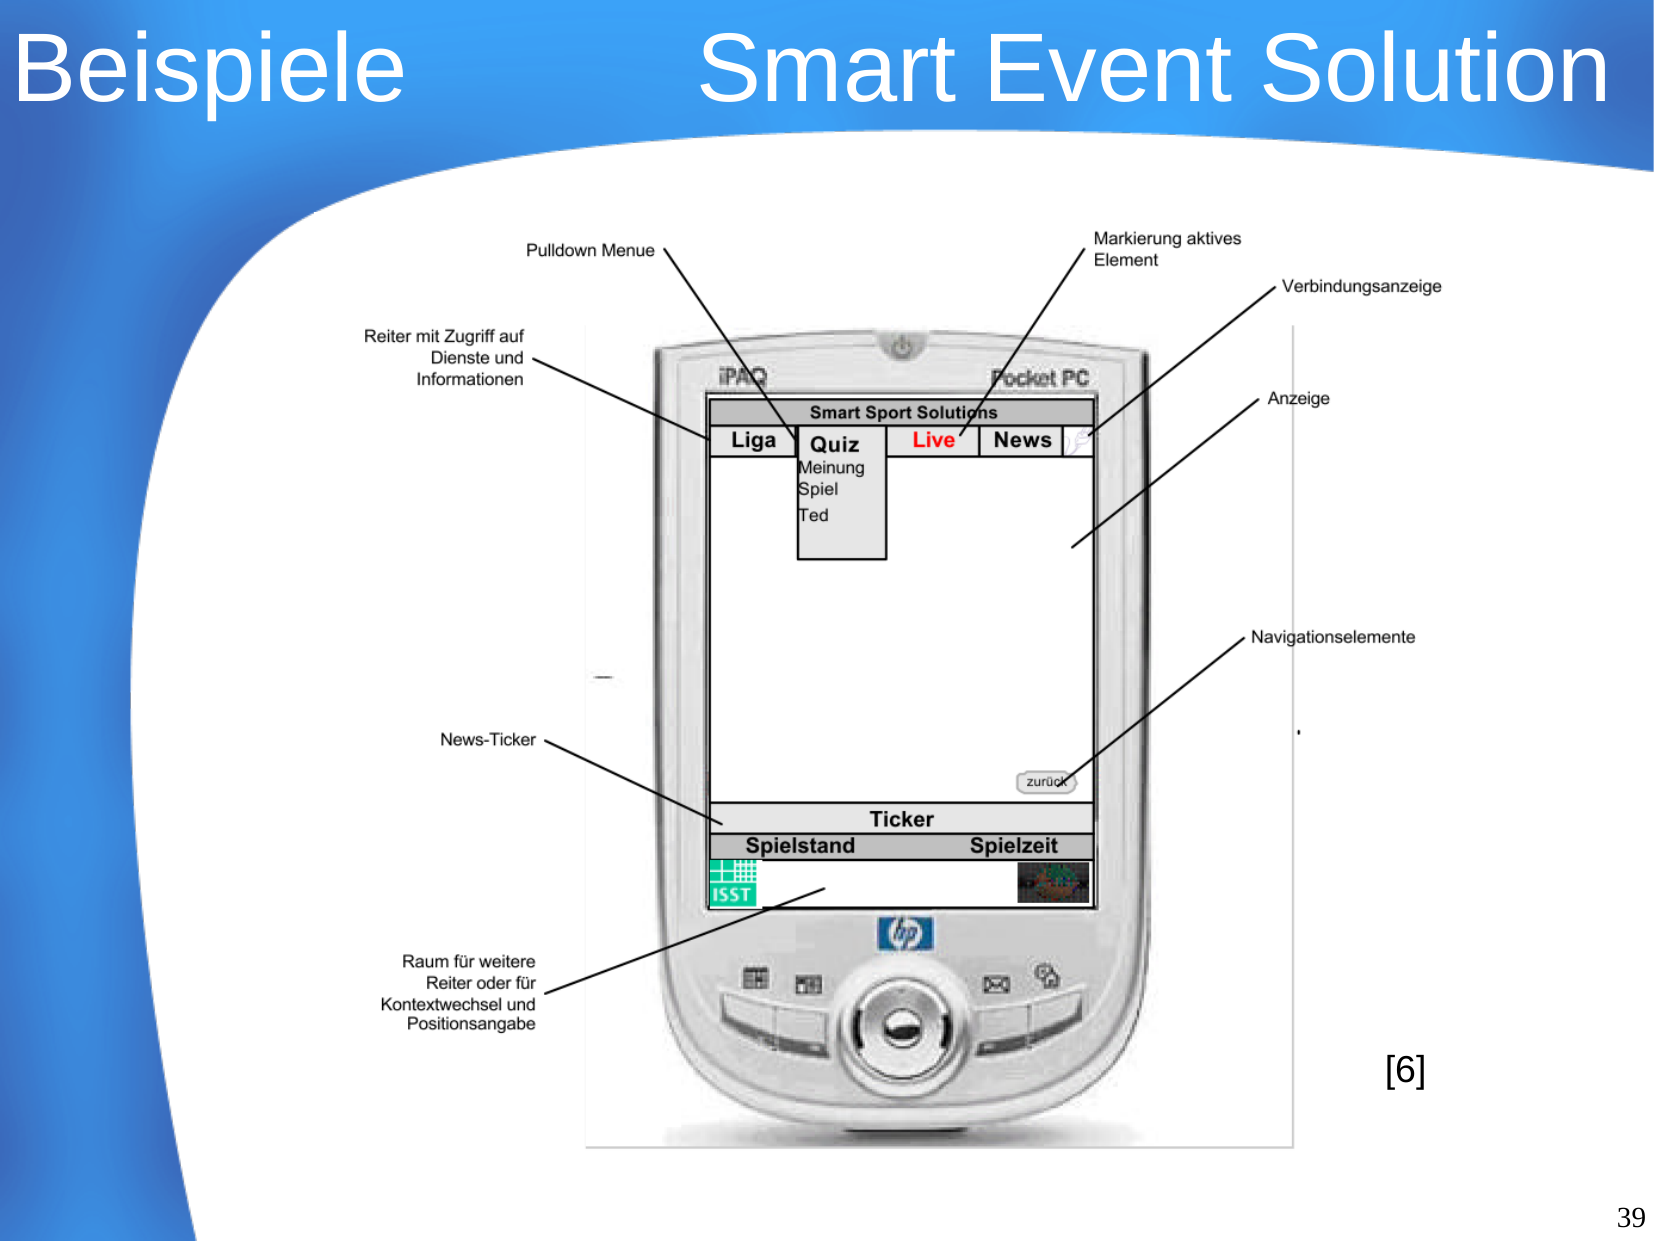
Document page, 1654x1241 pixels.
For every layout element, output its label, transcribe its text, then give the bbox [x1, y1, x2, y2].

title Beispiele [11, 13, 697, 123]
picture [0, 0, 1654, 1241]
title Smart Event Solution [697, 13, 1619, 123]
text_box [6] [1370, 1041, 1465, 1099]
subtitle [259, 248, 1560, 1170]
